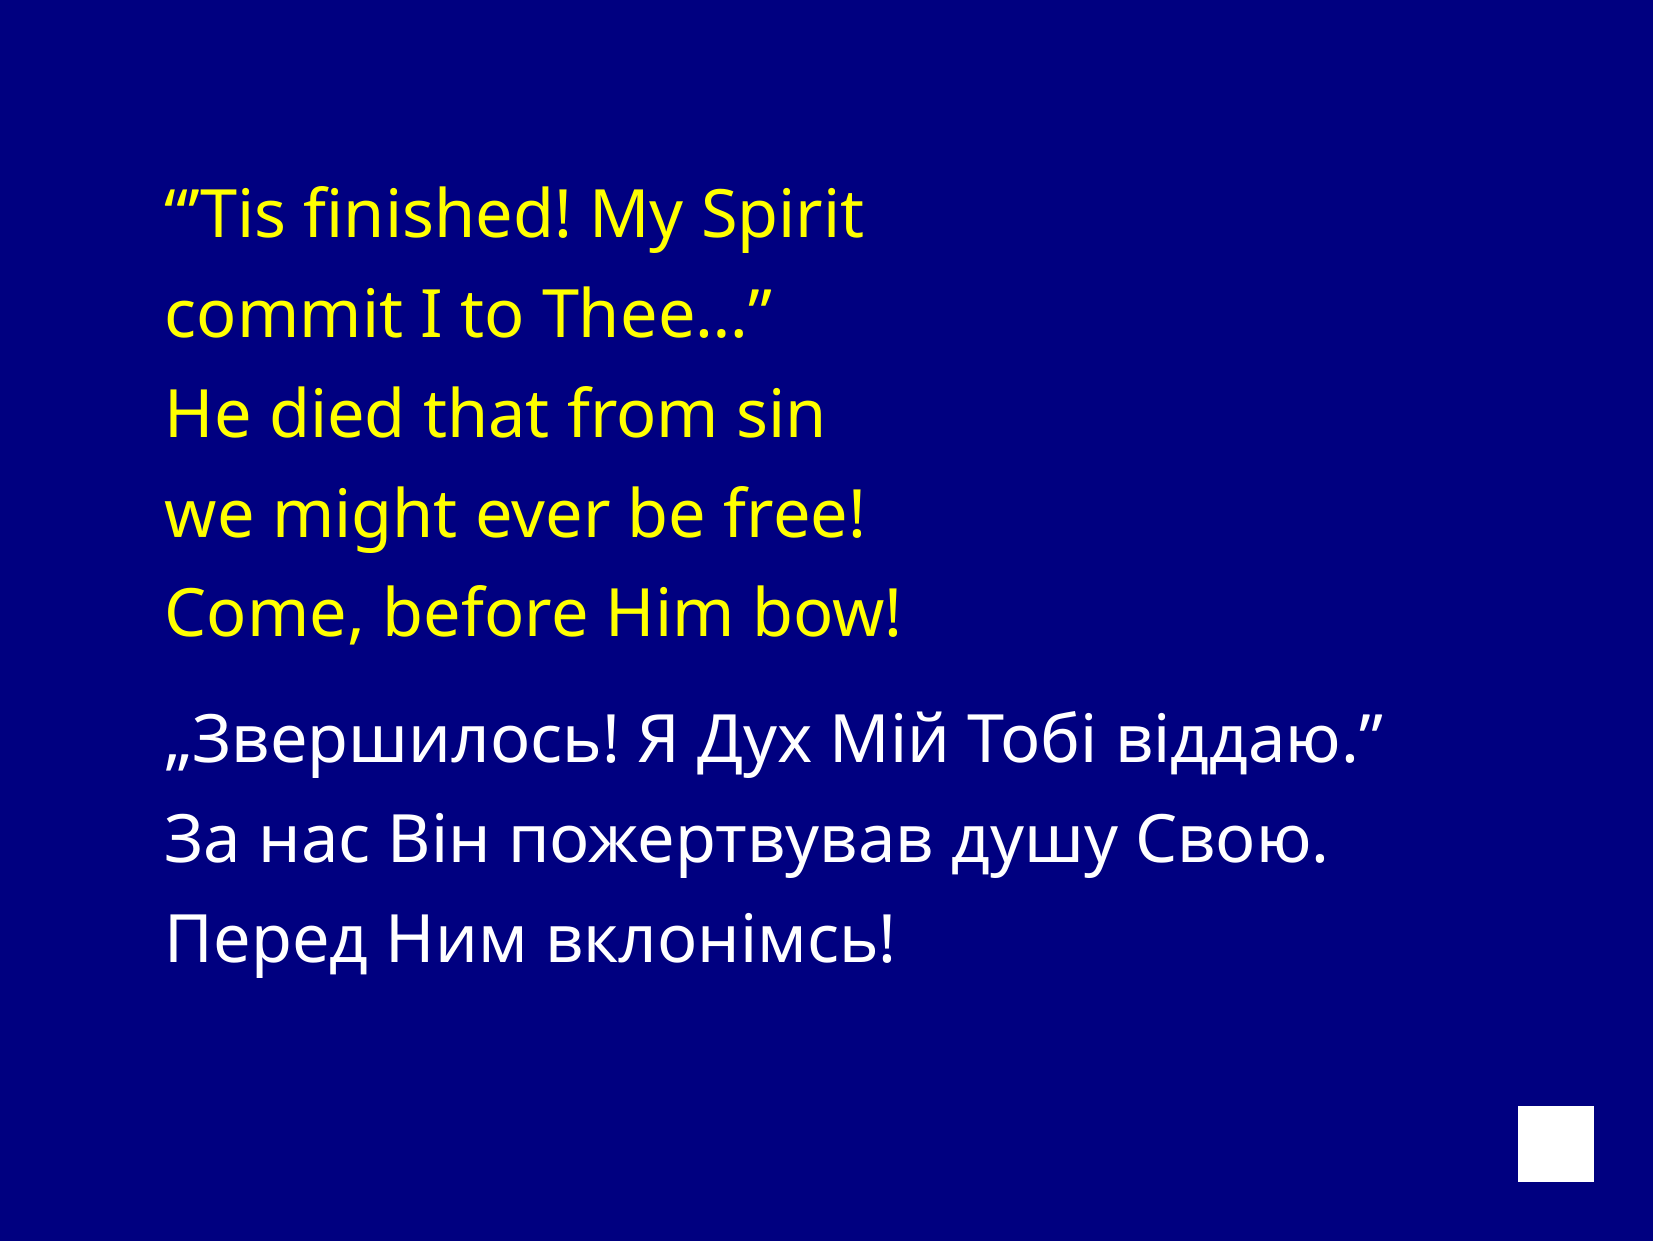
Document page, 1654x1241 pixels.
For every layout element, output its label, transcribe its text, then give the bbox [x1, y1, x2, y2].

text_box [1518, 1163, 1594, 1182]
text_box „Звершилось! Я Дух Мій Тобі віддаю.” За нас Він пожертвував душу Свою. Перед Ним вклонімсь! [37, 675, 1651, 1163]
text_box “’Tis finished! My Spirit commit I to Thee…” He died that from sin we might ever be free! Come, before Him bow! [37, 150, 1576, 638]
